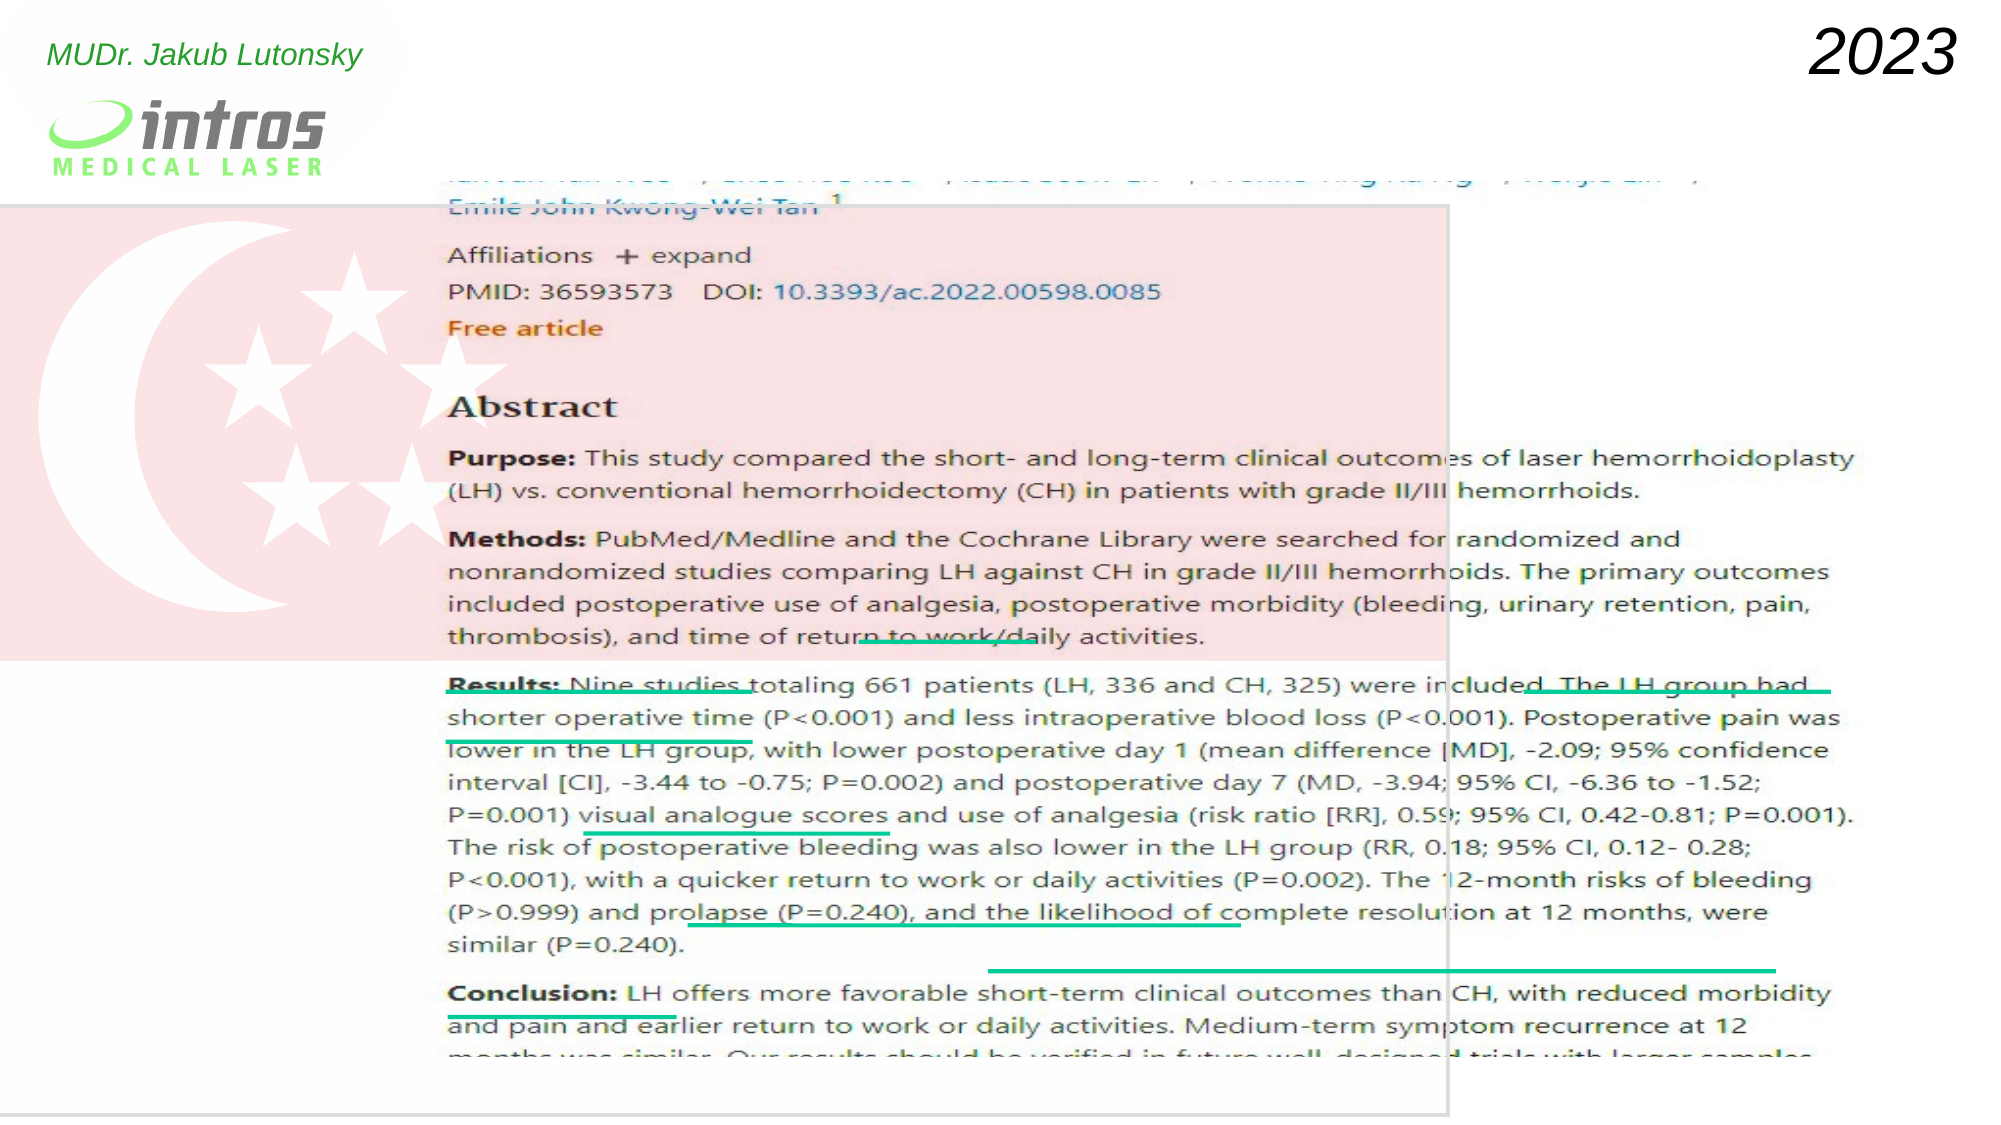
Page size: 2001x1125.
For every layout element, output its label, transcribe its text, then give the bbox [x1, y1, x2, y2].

text_box 2023 [1802, 7, 2000, 97]
picture [0, 207, 1447, 1114]
picture [423, 181, 1877, 1057]
